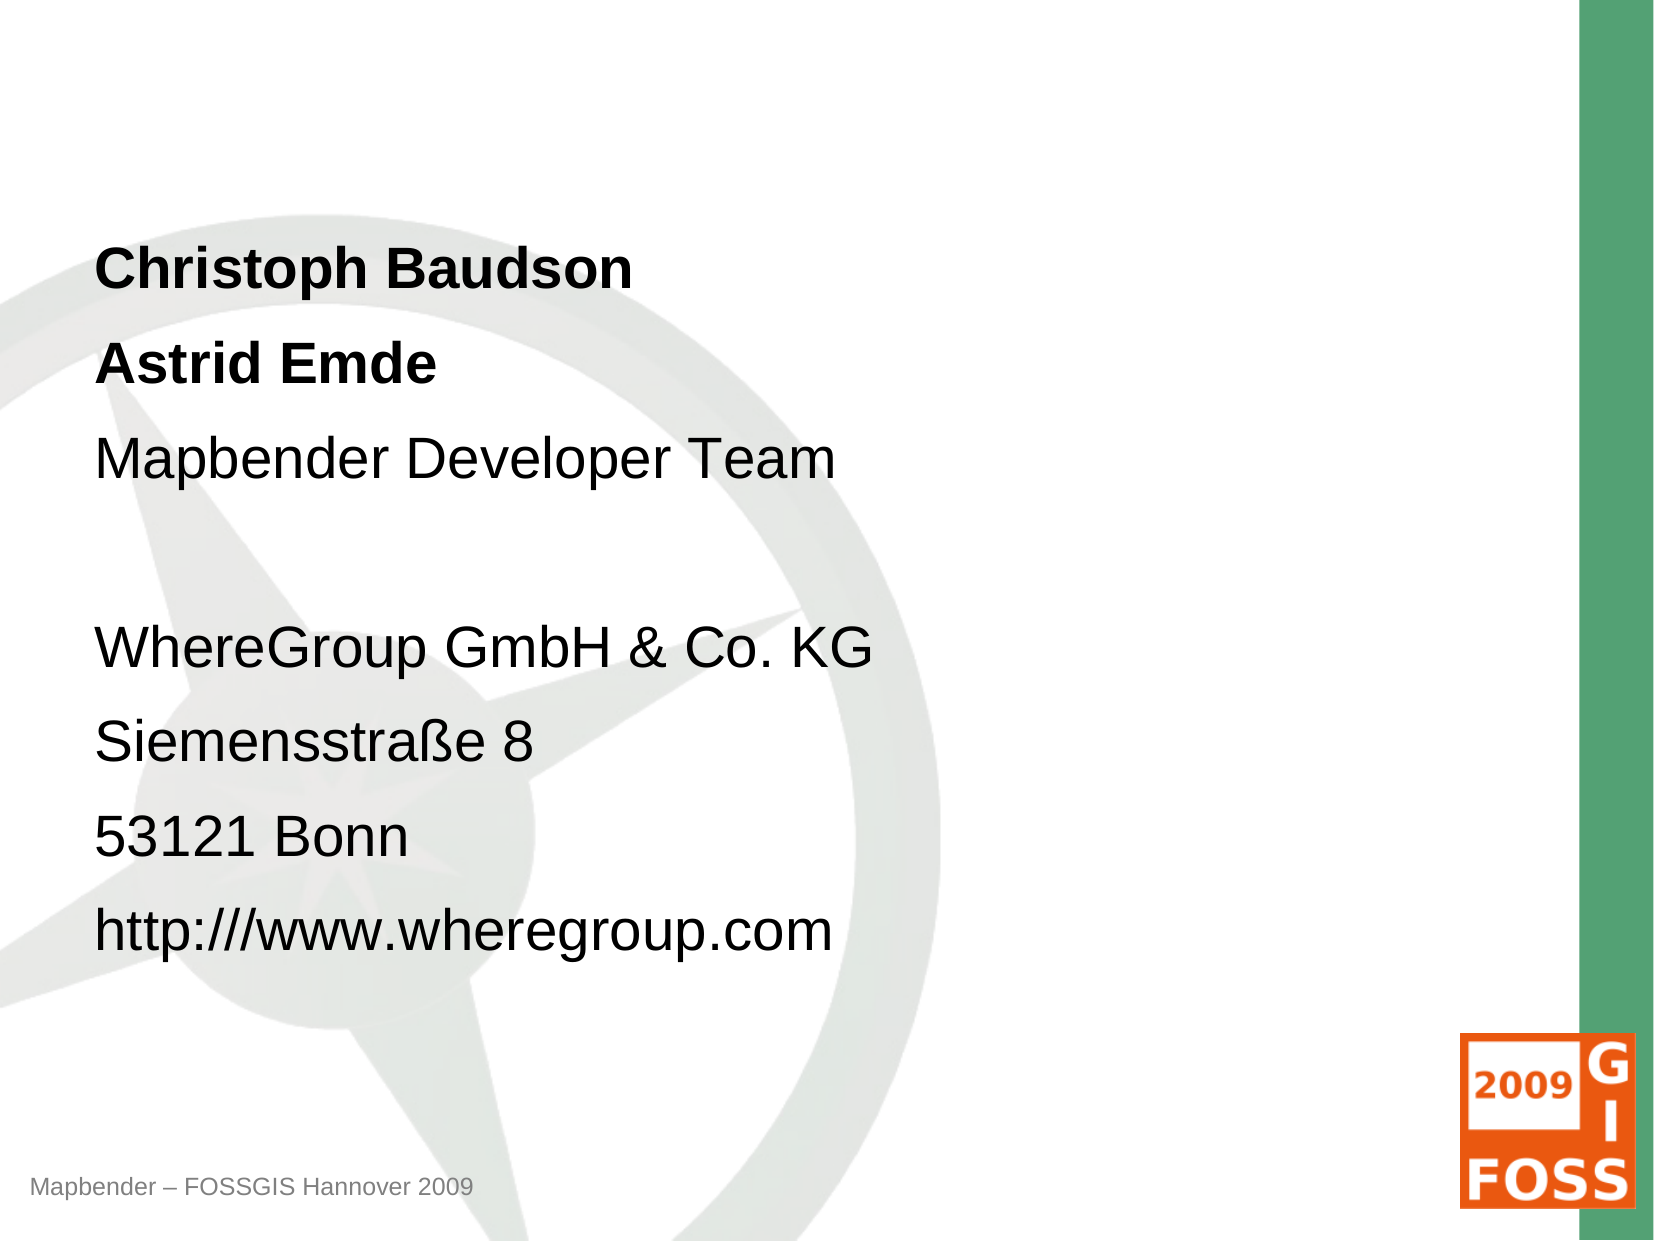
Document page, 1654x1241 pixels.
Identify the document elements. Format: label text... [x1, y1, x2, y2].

picture [1460, 1033, 1636, 1209]
picture [0, 192, 1020, 1241]
list Christoph Baudson Astrid Emde Mapbender Developer Team WhereGroup GmbH & Co. KG Siemensstraße 8 53121 Bonn http:///www.wheregroup.com [76, 236, 1565, 1102]
